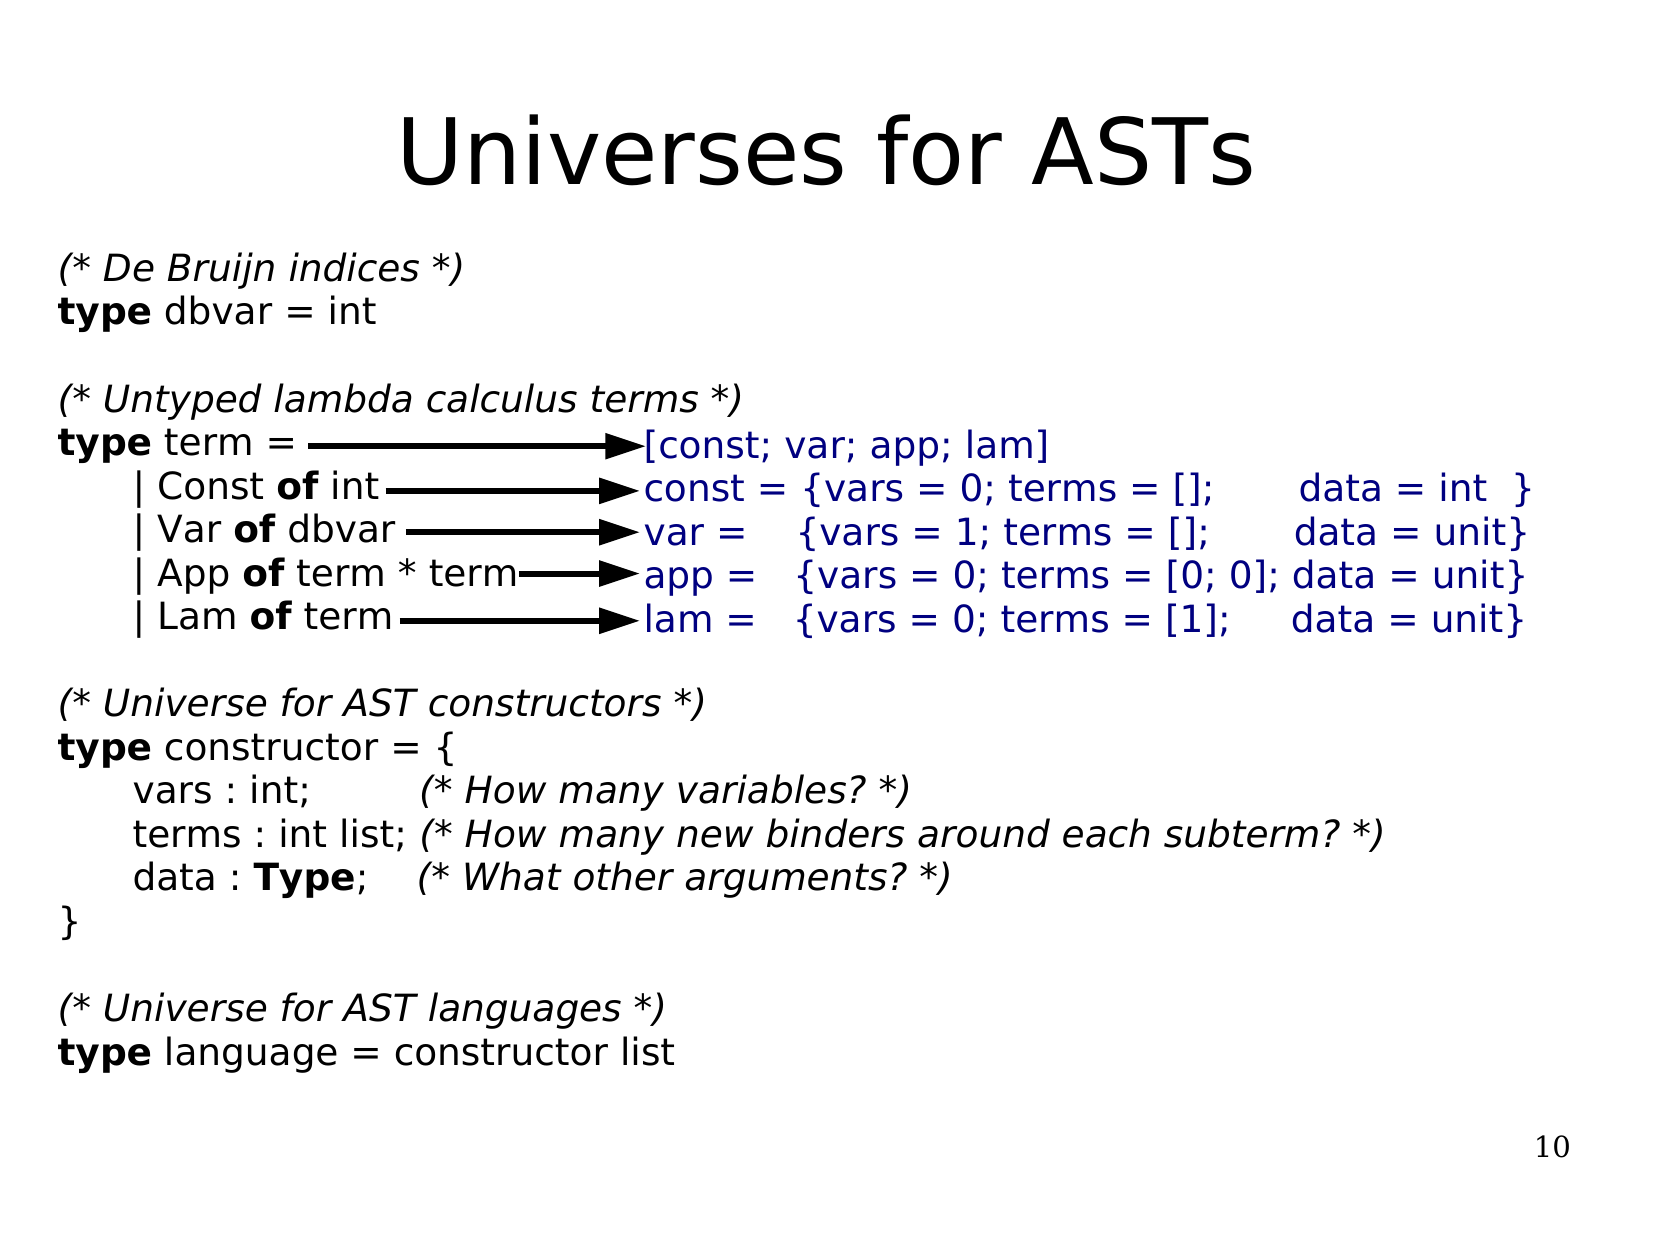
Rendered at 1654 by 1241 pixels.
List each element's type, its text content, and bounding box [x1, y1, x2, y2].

text_box [const; var; app; lam] const = {vars = 0; terms = []; data = int } var = {vars = 1; terms = []; data = unit} app = {vars = 0; terms = [0; 0]; data = unit} lam = {vars = 0; terms = [1]; data = unit} [628, 415, 1593, 649]
text_box (* De Bruijn indices *) type dbvar = int (* Untyped lambda calculus terms *) type term = | Const of int | Var of dbvar | App of term * term | Lam of term (* Universe for AST constructors *) type constructor = { vars : int; (* How many variables? *) terms : int list; (* How many new binders around each subterm? *) data : Type; (* What other arguments? *) } (* Universe for AST languages *) type language = constructor list [42, 239, 1591, 1082]
title Universes for ASTs [82, 56, 1571, 239]
